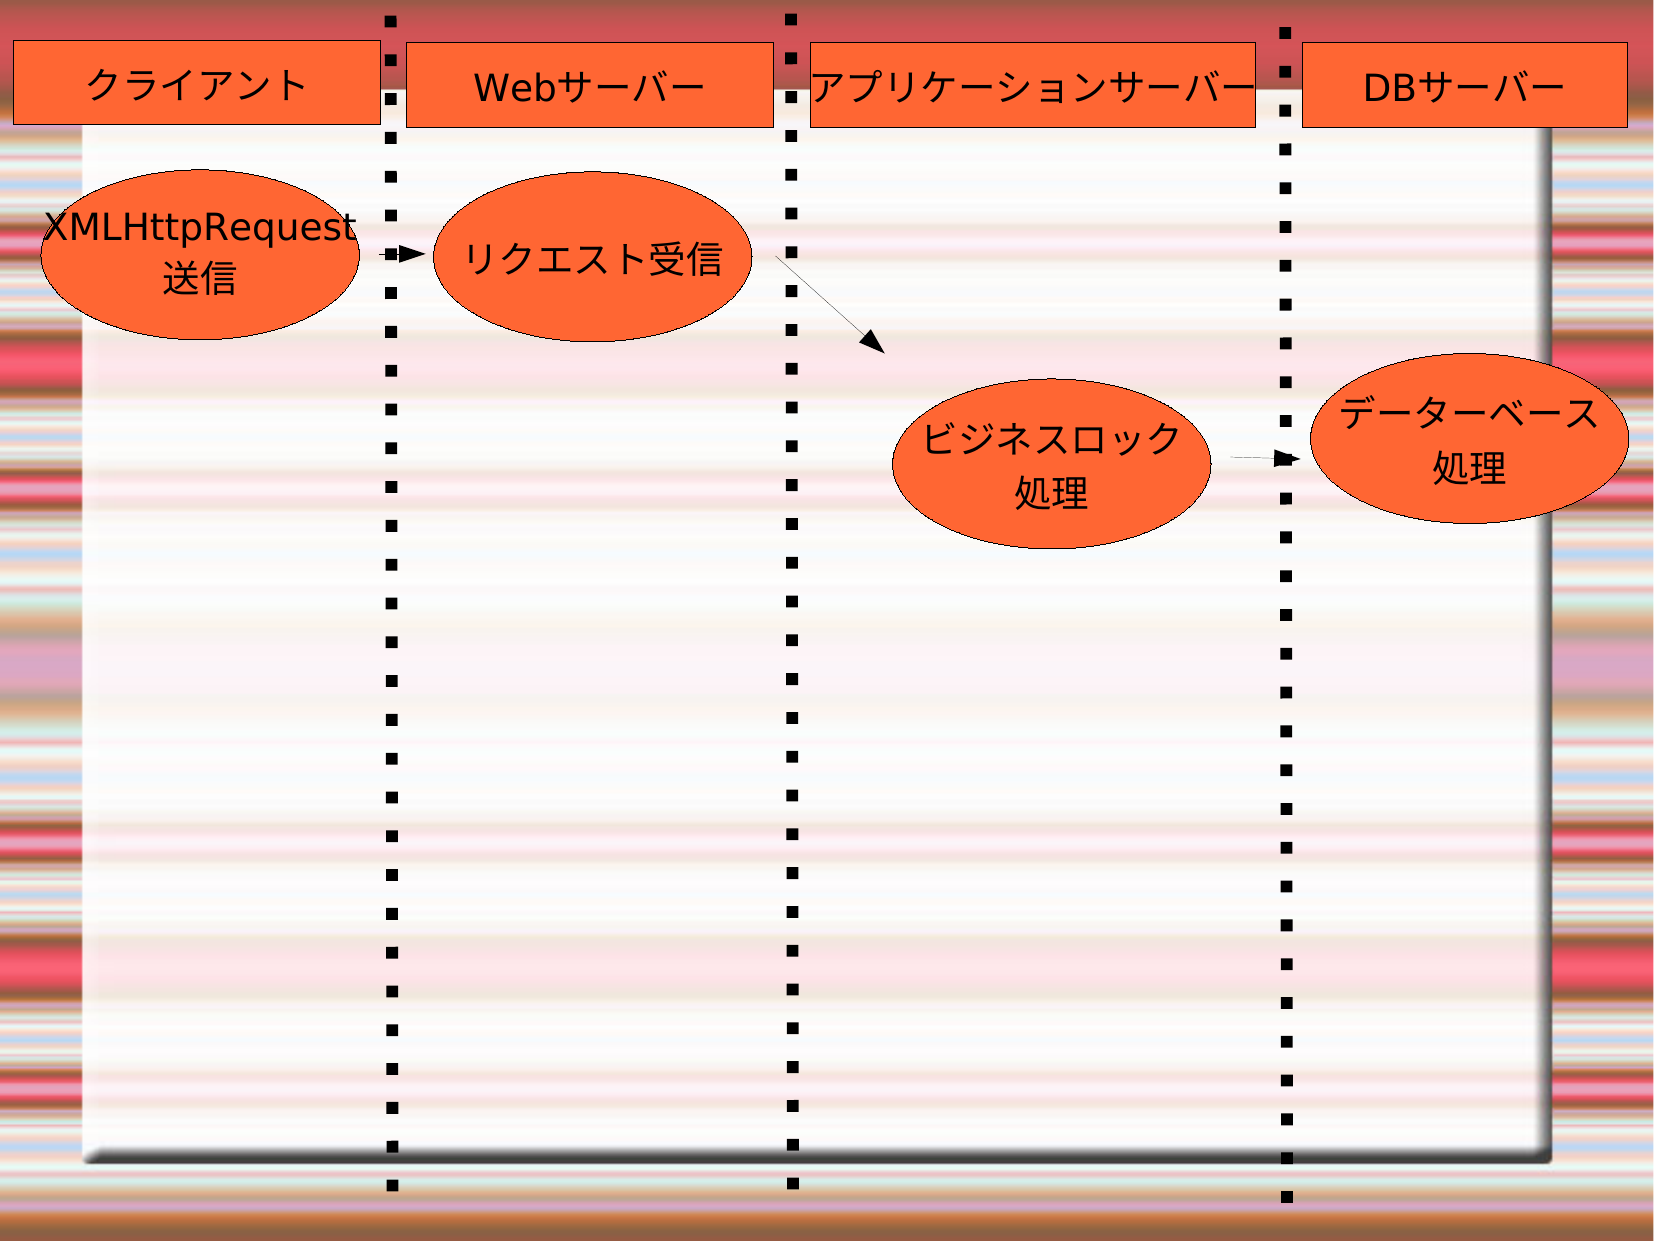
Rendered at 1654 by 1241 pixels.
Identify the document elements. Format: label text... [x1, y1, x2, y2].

text_box リクエスト受信 [433, 171, 753, 342]
text_box XMLHttpRequest 送信 [40, 169, 360, 340]
text_box クライアント [13, 40, 381, 125]
text_box ビジネスロック 処理 [892, 378, 1212, 549]
text_box データーベース 処理 [1310, 353, 1629, 524]
text_box アプリケーションサーバー [810, 42, 1256, 128]
text_box DBサーバー [1302, 42, 1628, 128]
text_box Webサーバー [406, 42, 774, 128]
picture [0, 0, 1654, 1241]
